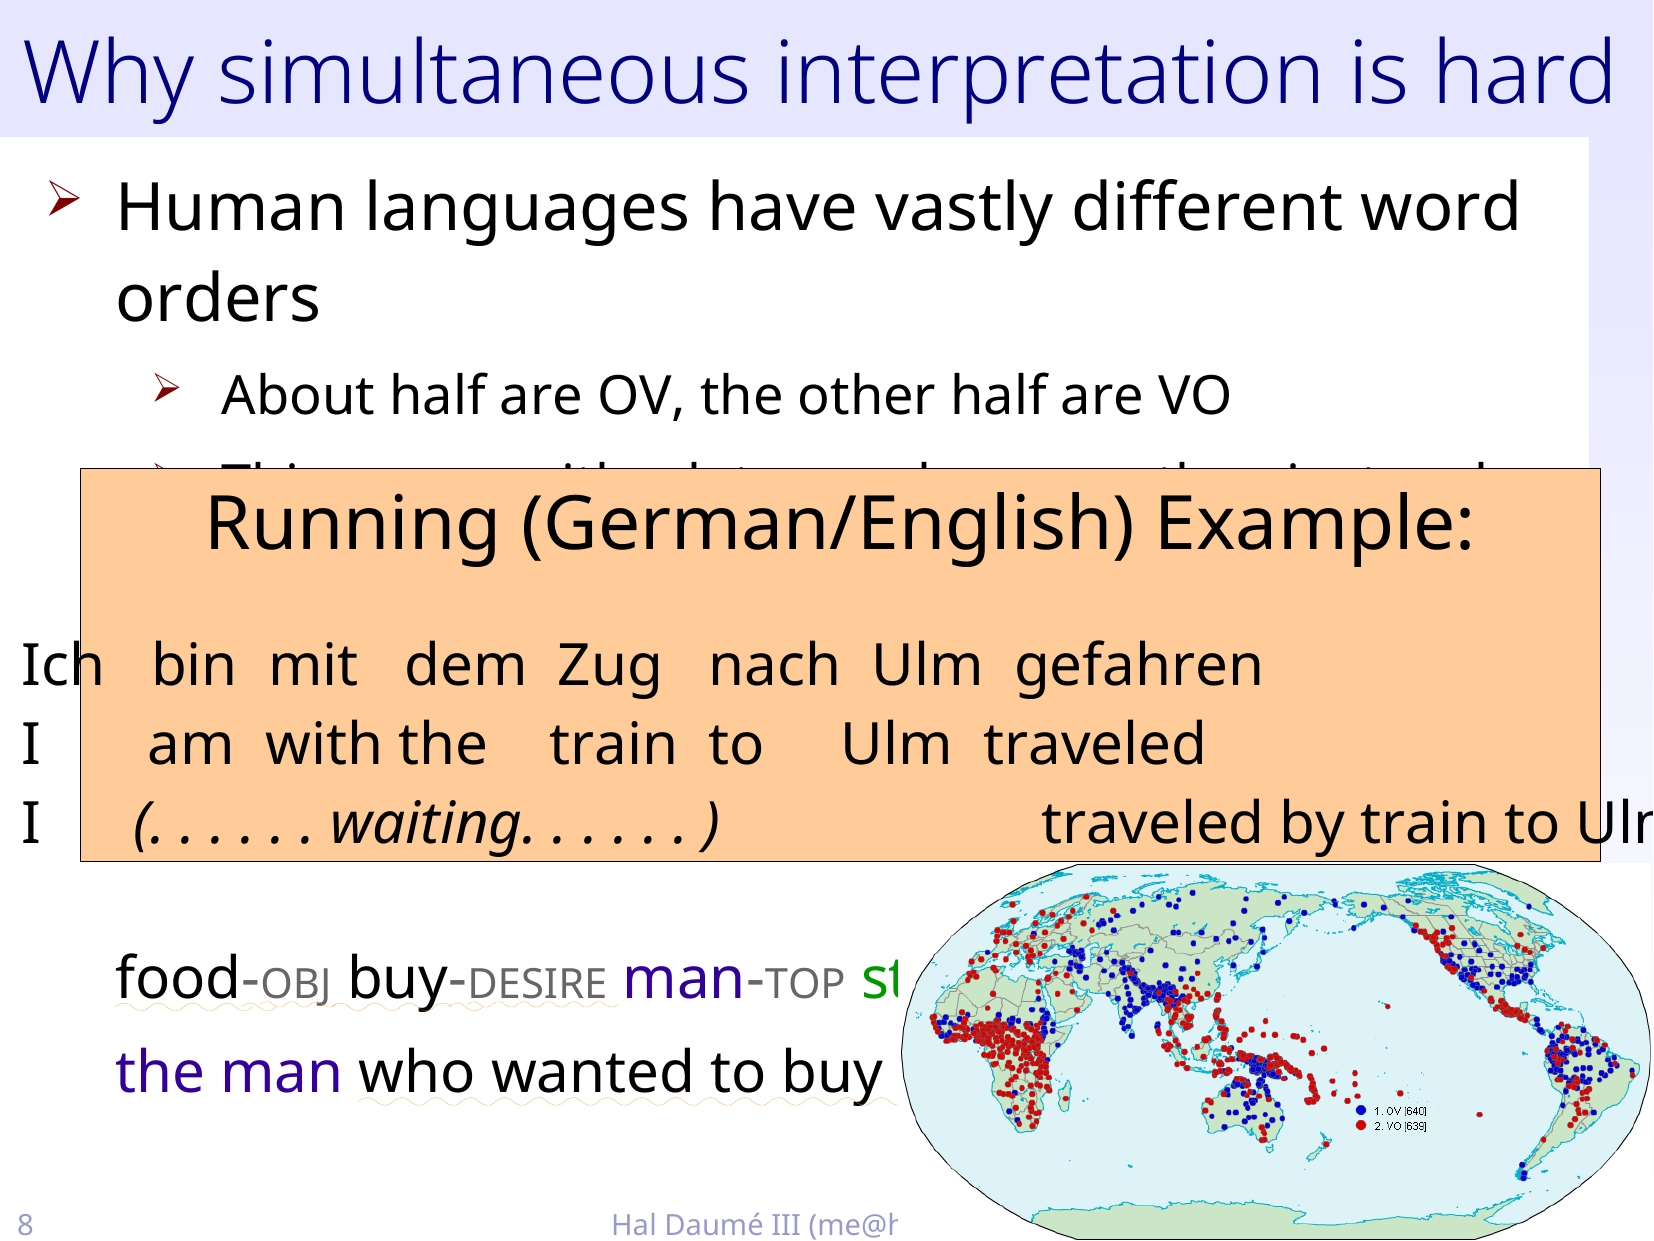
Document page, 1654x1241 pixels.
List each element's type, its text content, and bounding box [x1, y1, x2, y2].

text_box Running (German/English) Example: Ich bin mit dem Zug nach Ulm gefahren I am with the train to Ulm traveled I (. . . . . . waiting. . . . . . ) traveled by train to Ulm [80, 468, 1601, 862]
picture [898, 863, 1651, 1241]
list Human languages have vastly different word orders About half are OV, the other half are VO This comes with a lot more baggage than just verb-final man-TOP store-LOC go-PAST the man went to the store food-OBJ buy-DESIRE man-TOP store-LOC go-PAST the man who wanted to buy food went to the store [32, 159, 1575, 879]
title Why simultaneous interpretation is hard [22, 8, 1639, 131]
